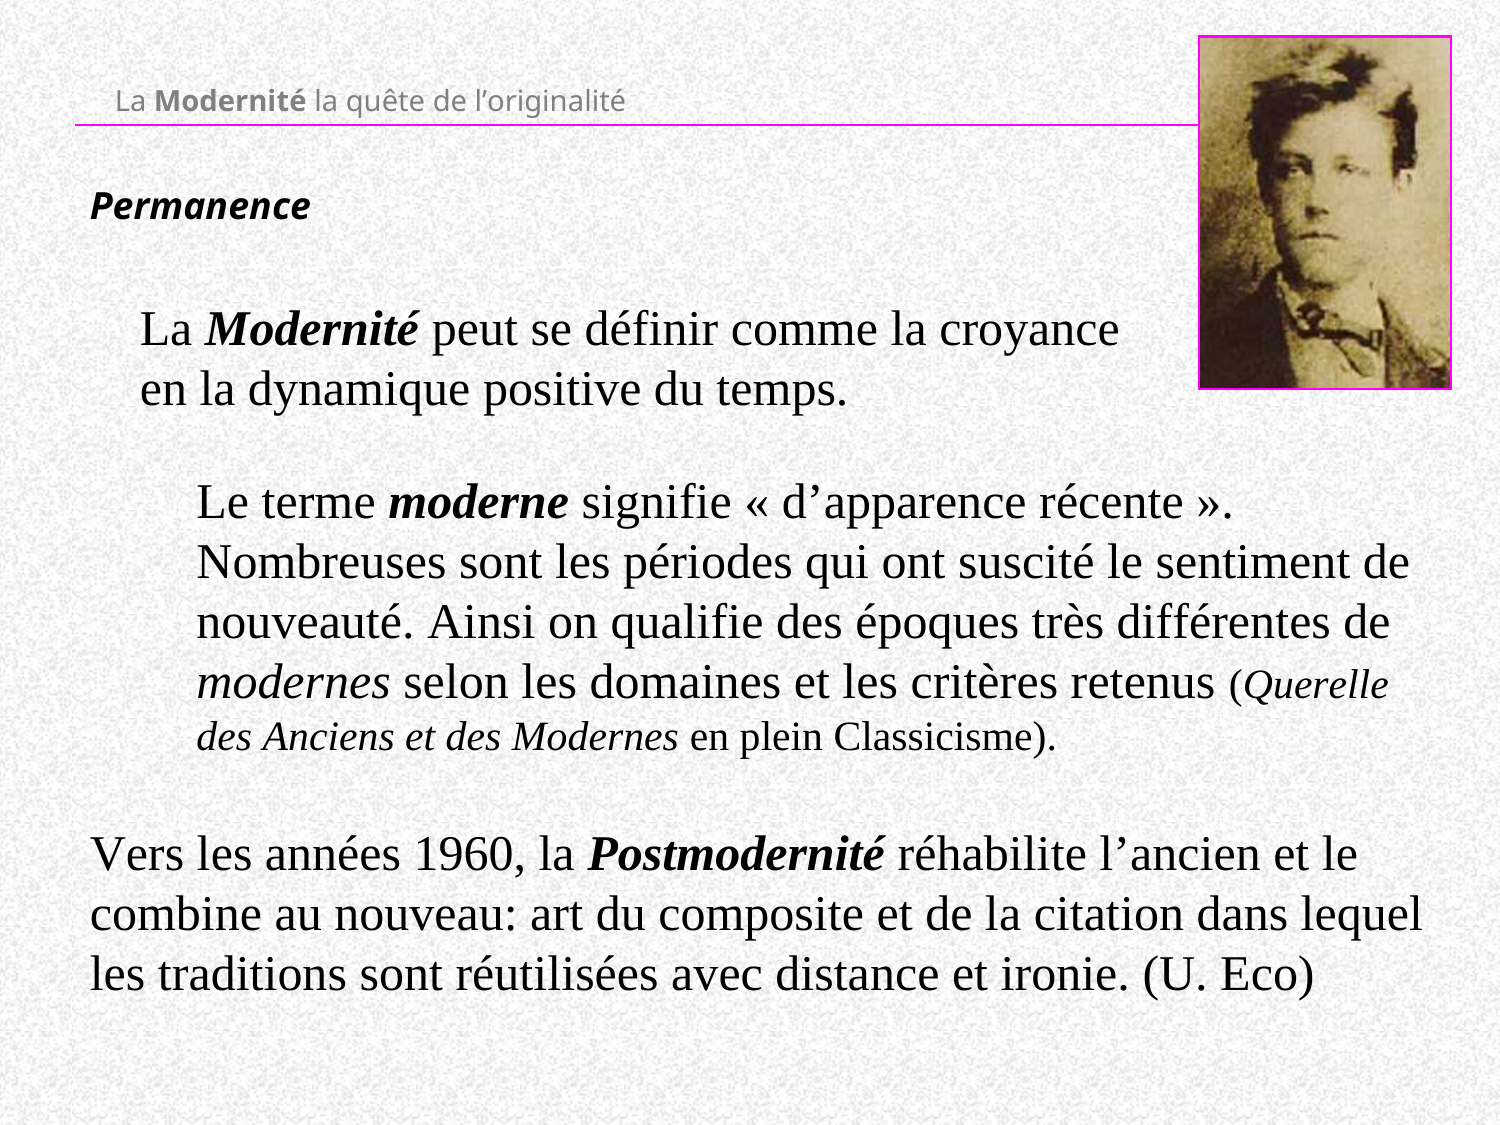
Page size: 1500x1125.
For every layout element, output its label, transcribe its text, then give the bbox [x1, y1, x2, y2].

text_box La Modernité la quête de l’originalité [99, 74, 1198, 124]
text_box La Modernité peut se définir comme la croyance en la dynamique positive du temps. [125, 287, 1151, 423]
text_box Vers les années 1960, la Postmodernité réhabilite l’ancien et le combine au nouveau: art du composite et de la citation dans lequel les traditions sont réutilisées avec distance et ironie. (U. Eco) [74, 812, 1450, 1008]
picture [0, 0, 1500, 1125]
text_box Permanence [75, 174, 388, 236]
text_box Le terme moderne signifie « d’apparence récente ». Nombreuses sont les périodes qui ont suscité le sentiment de nouveauté. Ainsi on qualifie des époques très différentes de modernes selon les domaines et les critères retenus (Querelle des Anciens et des Modernes en plein Classicisme). [181, 461, 1451, 767]
